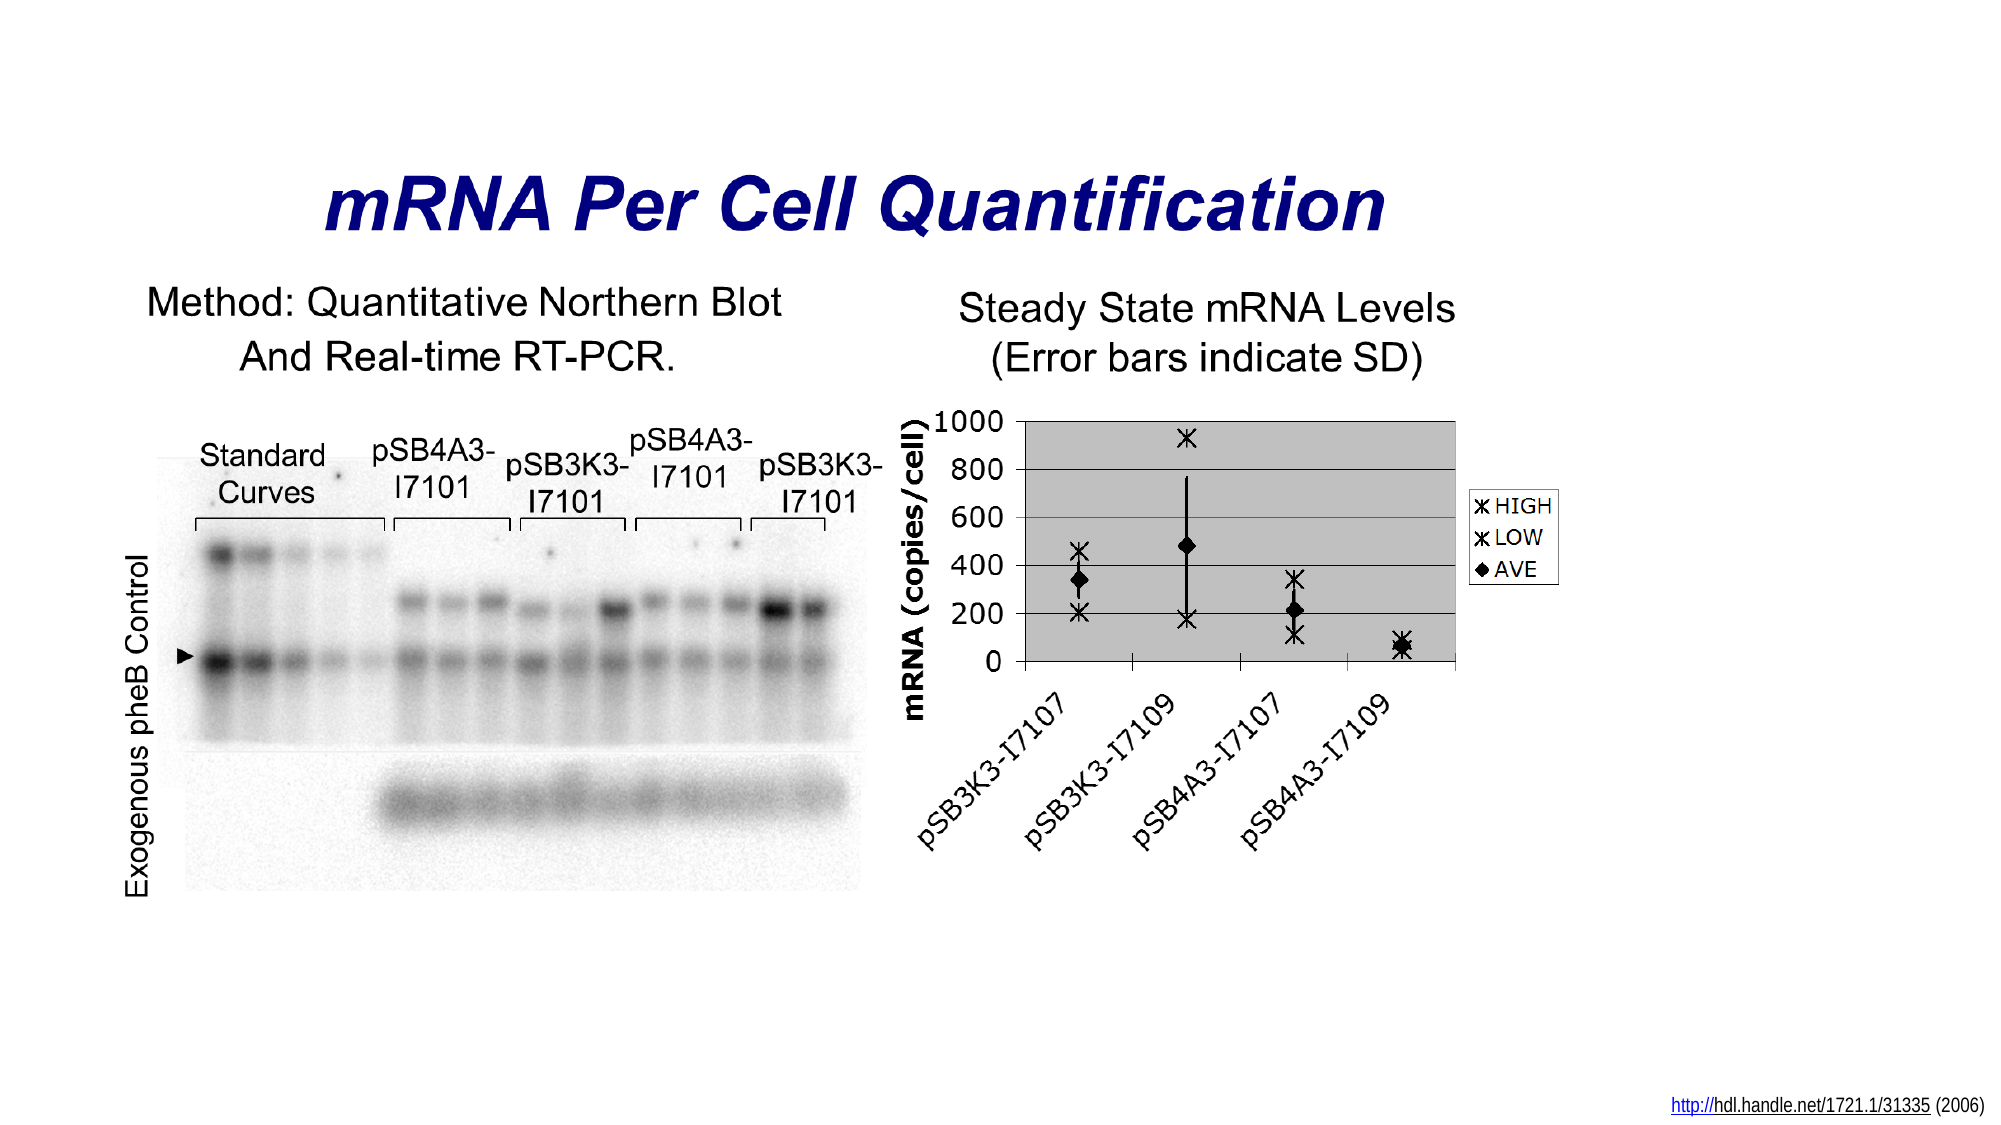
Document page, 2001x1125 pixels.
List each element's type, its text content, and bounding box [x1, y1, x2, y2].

text_box http://hdl.handle.net/1721.1/31335 (2006) [1652, 1084, 2000, 1125]
picture [107, 99, 1568, 918]
